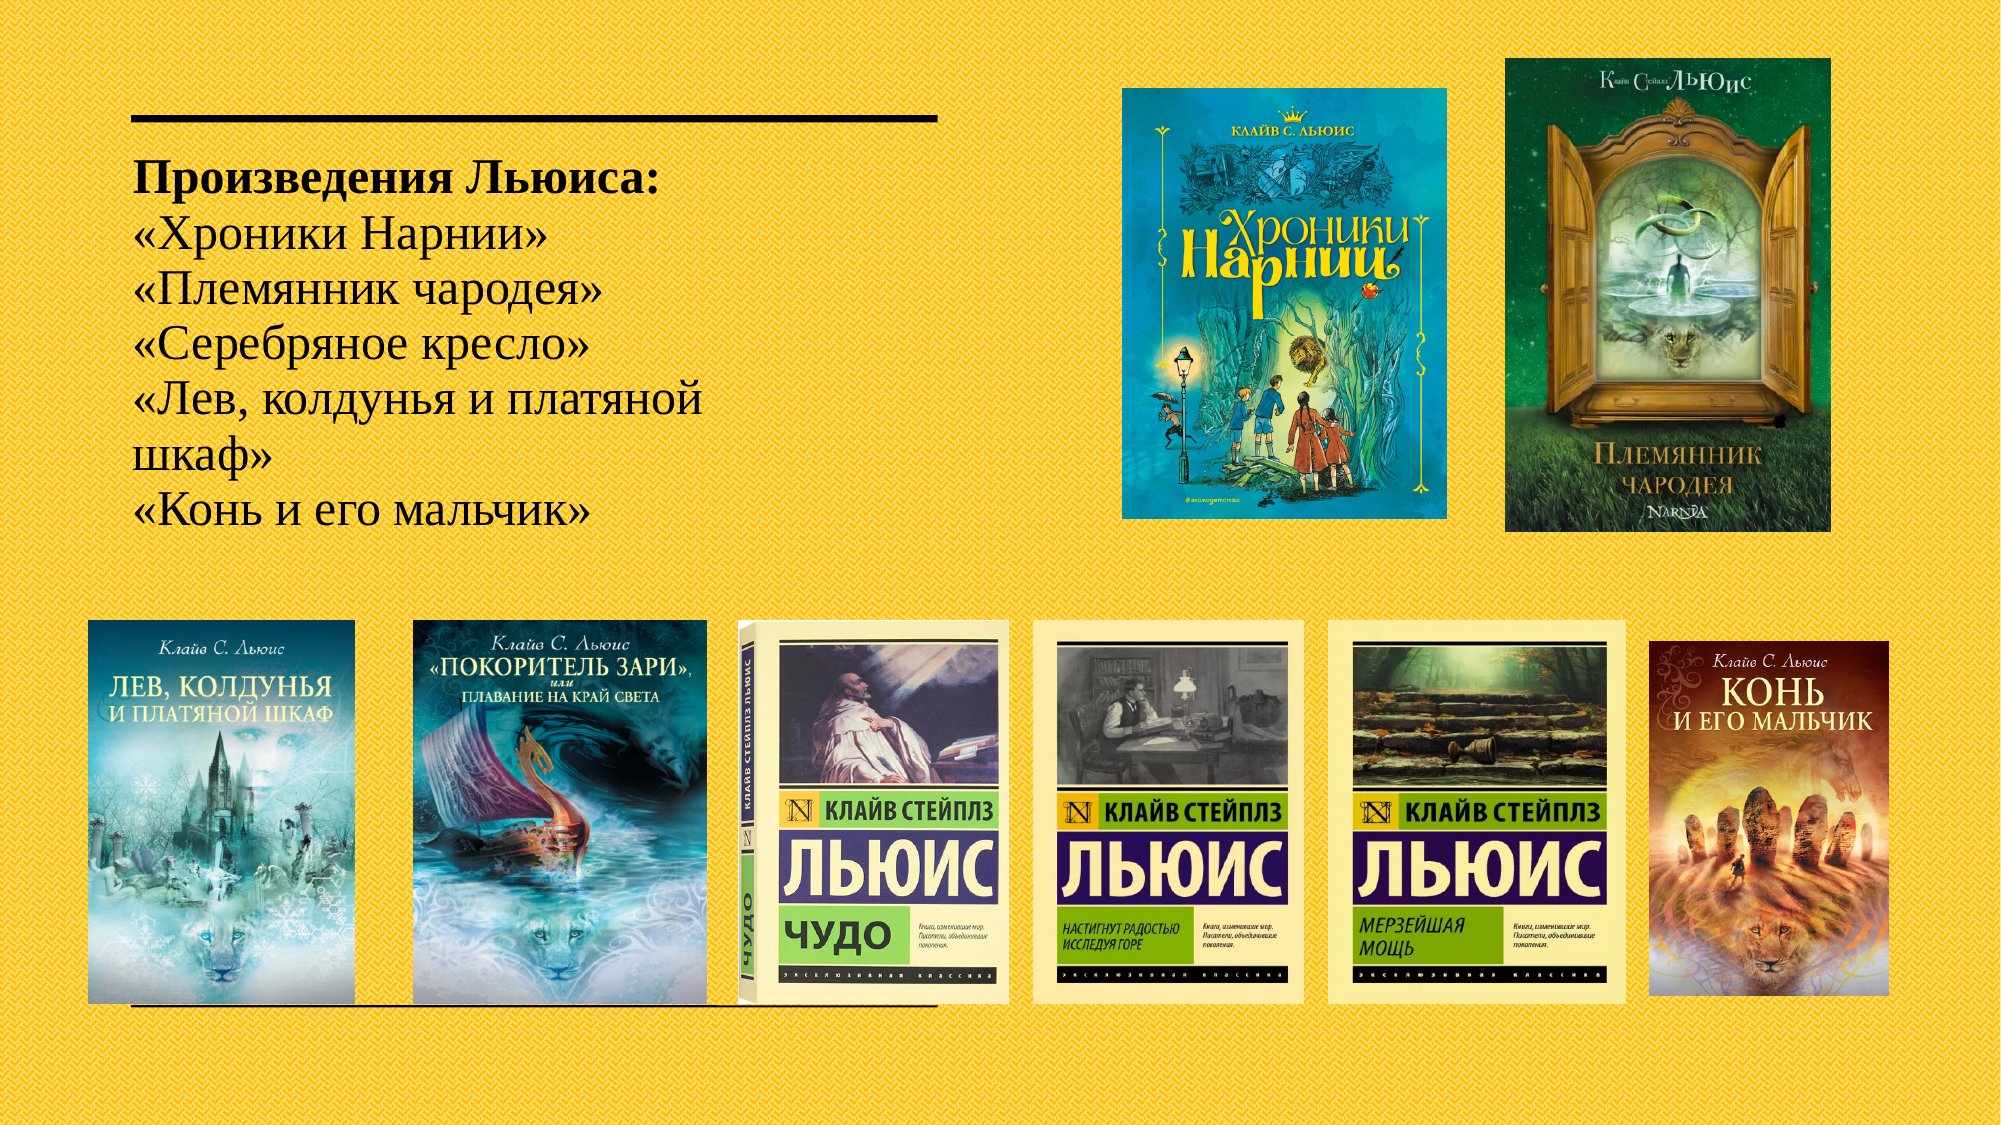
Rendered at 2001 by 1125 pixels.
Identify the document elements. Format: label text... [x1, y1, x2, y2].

picture [0, 0, 2001, 1125]
text_box Произведения Льюиса: «Хроники Нарнии» «Племянник чародея» «Серебряное кресло» «Лев, колдунья и платяной шкаф» «Конь и его мальчик» [118, 141, 827, 586]
